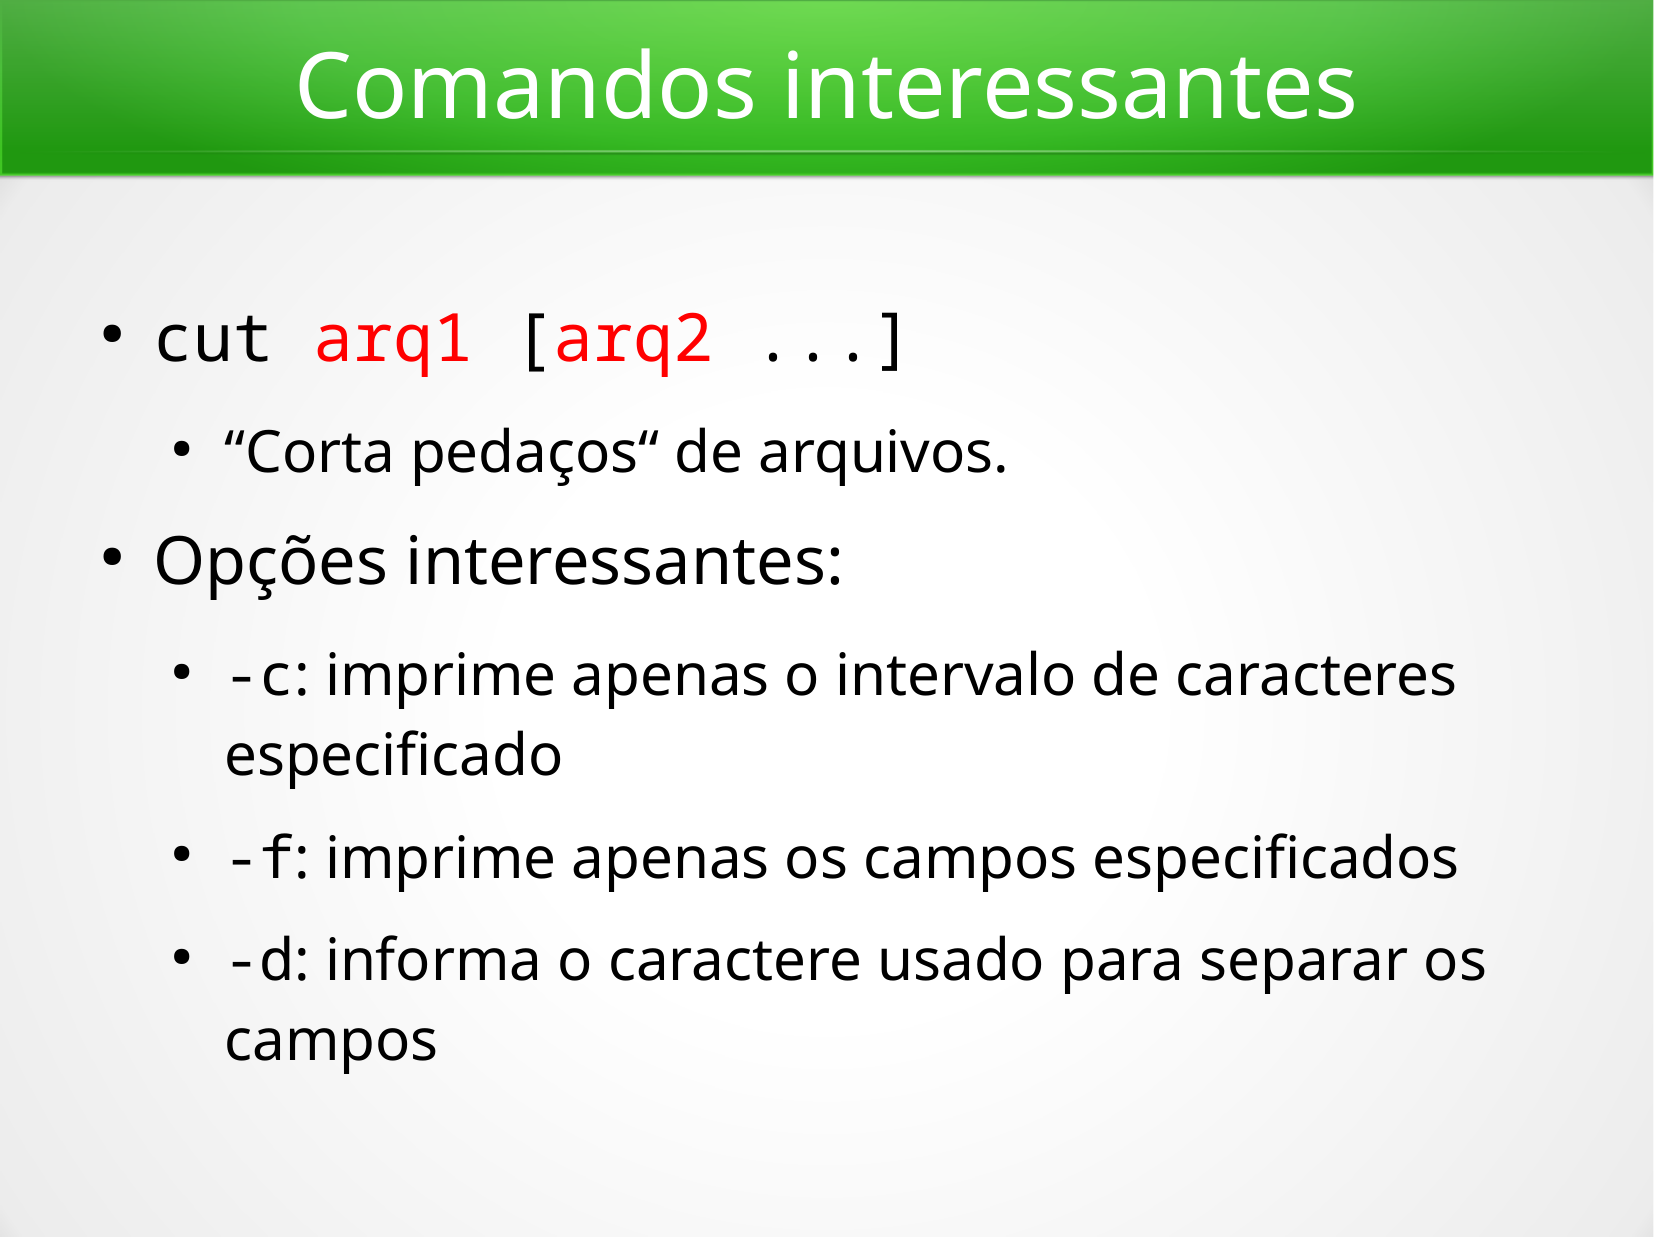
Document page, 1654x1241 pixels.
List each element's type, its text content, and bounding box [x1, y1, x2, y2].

list cut arq1 [arq2 ...] “Corta pedaços“ de arquivos. Opções interessantes: -c: imprime apenas o intervalo de caracteres especificado -f: imprime apenas os campos especificados -d: informa o caractere usado para separar os campos [82, 290, 1571, 1146]
picture [0, 0, 1654, 1237]
title Comandos interessantes [82, 11, 1571, 154]
